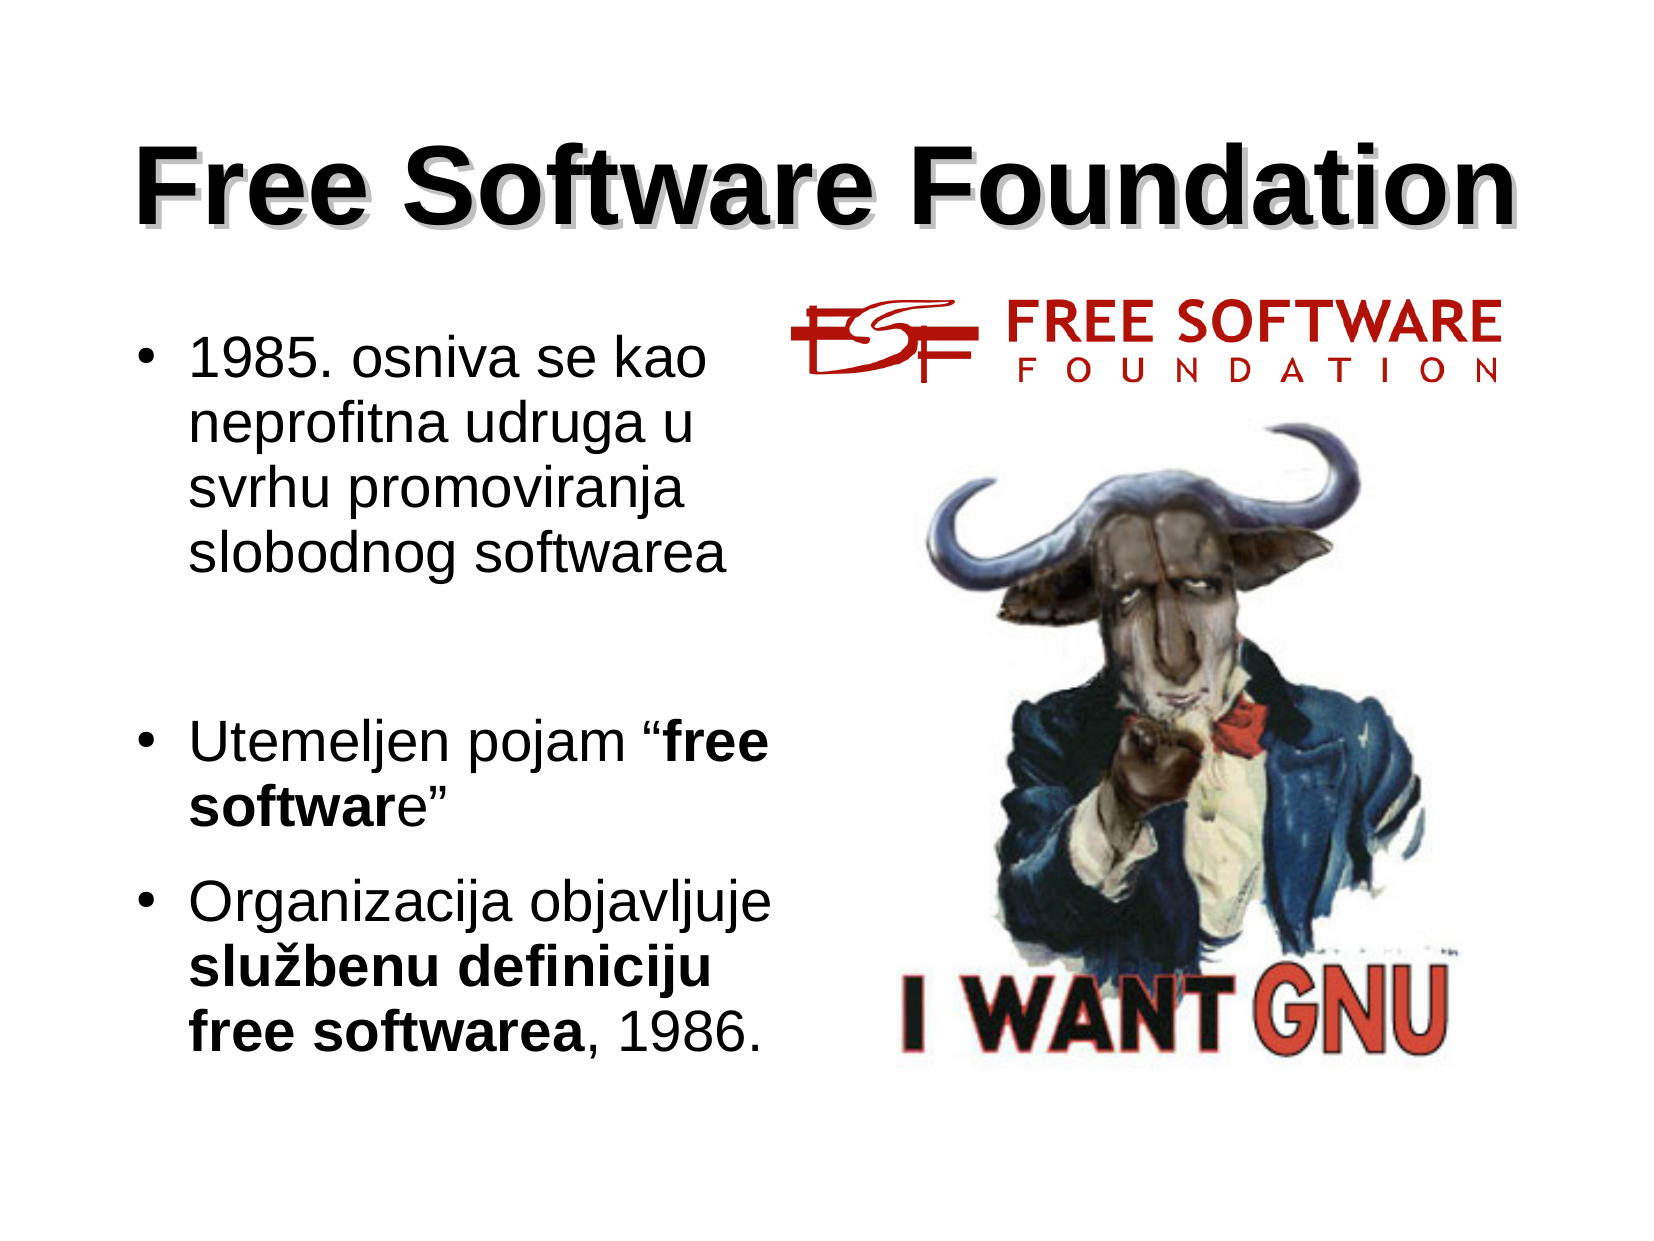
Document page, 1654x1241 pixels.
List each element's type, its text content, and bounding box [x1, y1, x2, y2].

title Free Software Foundation [82, 56, 1571, 250]
list 1985. osniva se kao neprofitna udruga u svrhu promoviranja slobodnog softwarea Utemeljen pojam “free software” Organizacija objavljuje službenu definiciju free softwarea, 1986. [118, 324, 827, 1064]
picture [879, 398, 1463, 1088]
picture [791, 299, 1501, 383]
